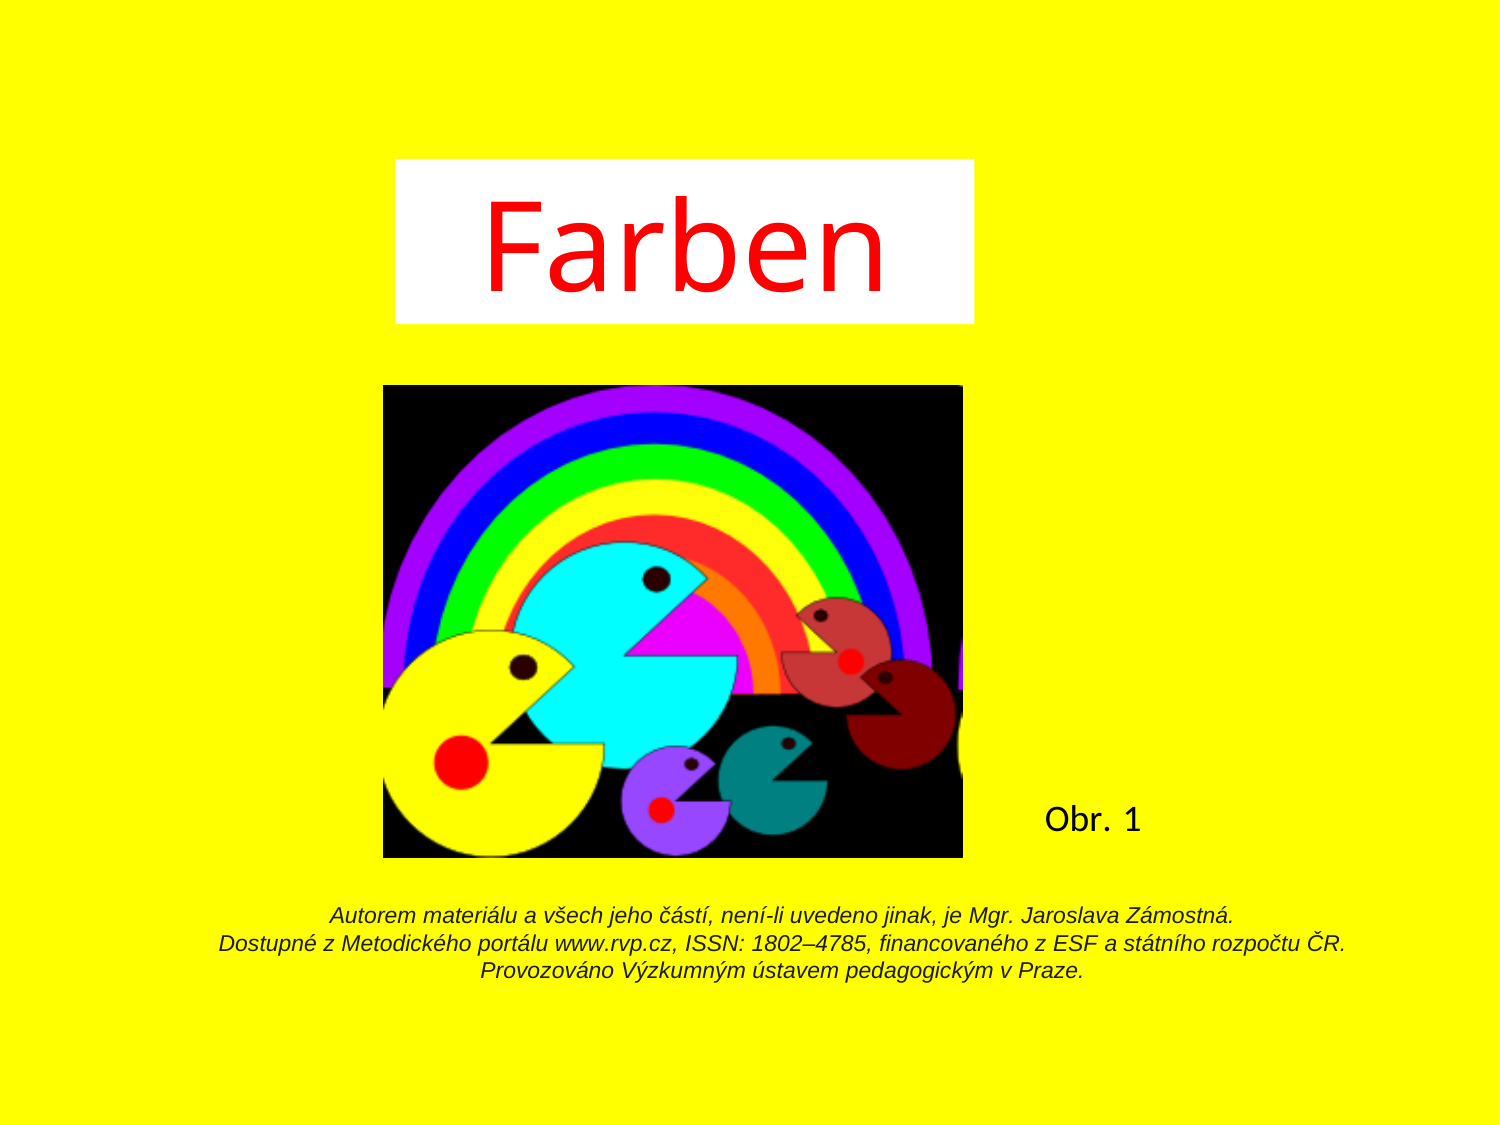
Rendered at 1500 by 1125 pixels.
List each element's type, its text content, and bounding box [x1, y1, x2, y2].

text_box Obr. 1 [1030, 785, 1157, 847]
text_box Autorem materiálu a všech jeho částí, není-li uvedeno jinak, je Mgr. Jaroslava Zámostná. Dostupné z Metodického portálu www.rvp.cz, ISSN: 1802–4785, financovaného z ESF a státního rozpočtu ČR. Provozováno Výzkumným ústavem pedagogickým v Praze. [203, 893, 1362, 1046]
text_box Farben [395, 158, 975, 325]
picture [383, 385, 963, 858]
